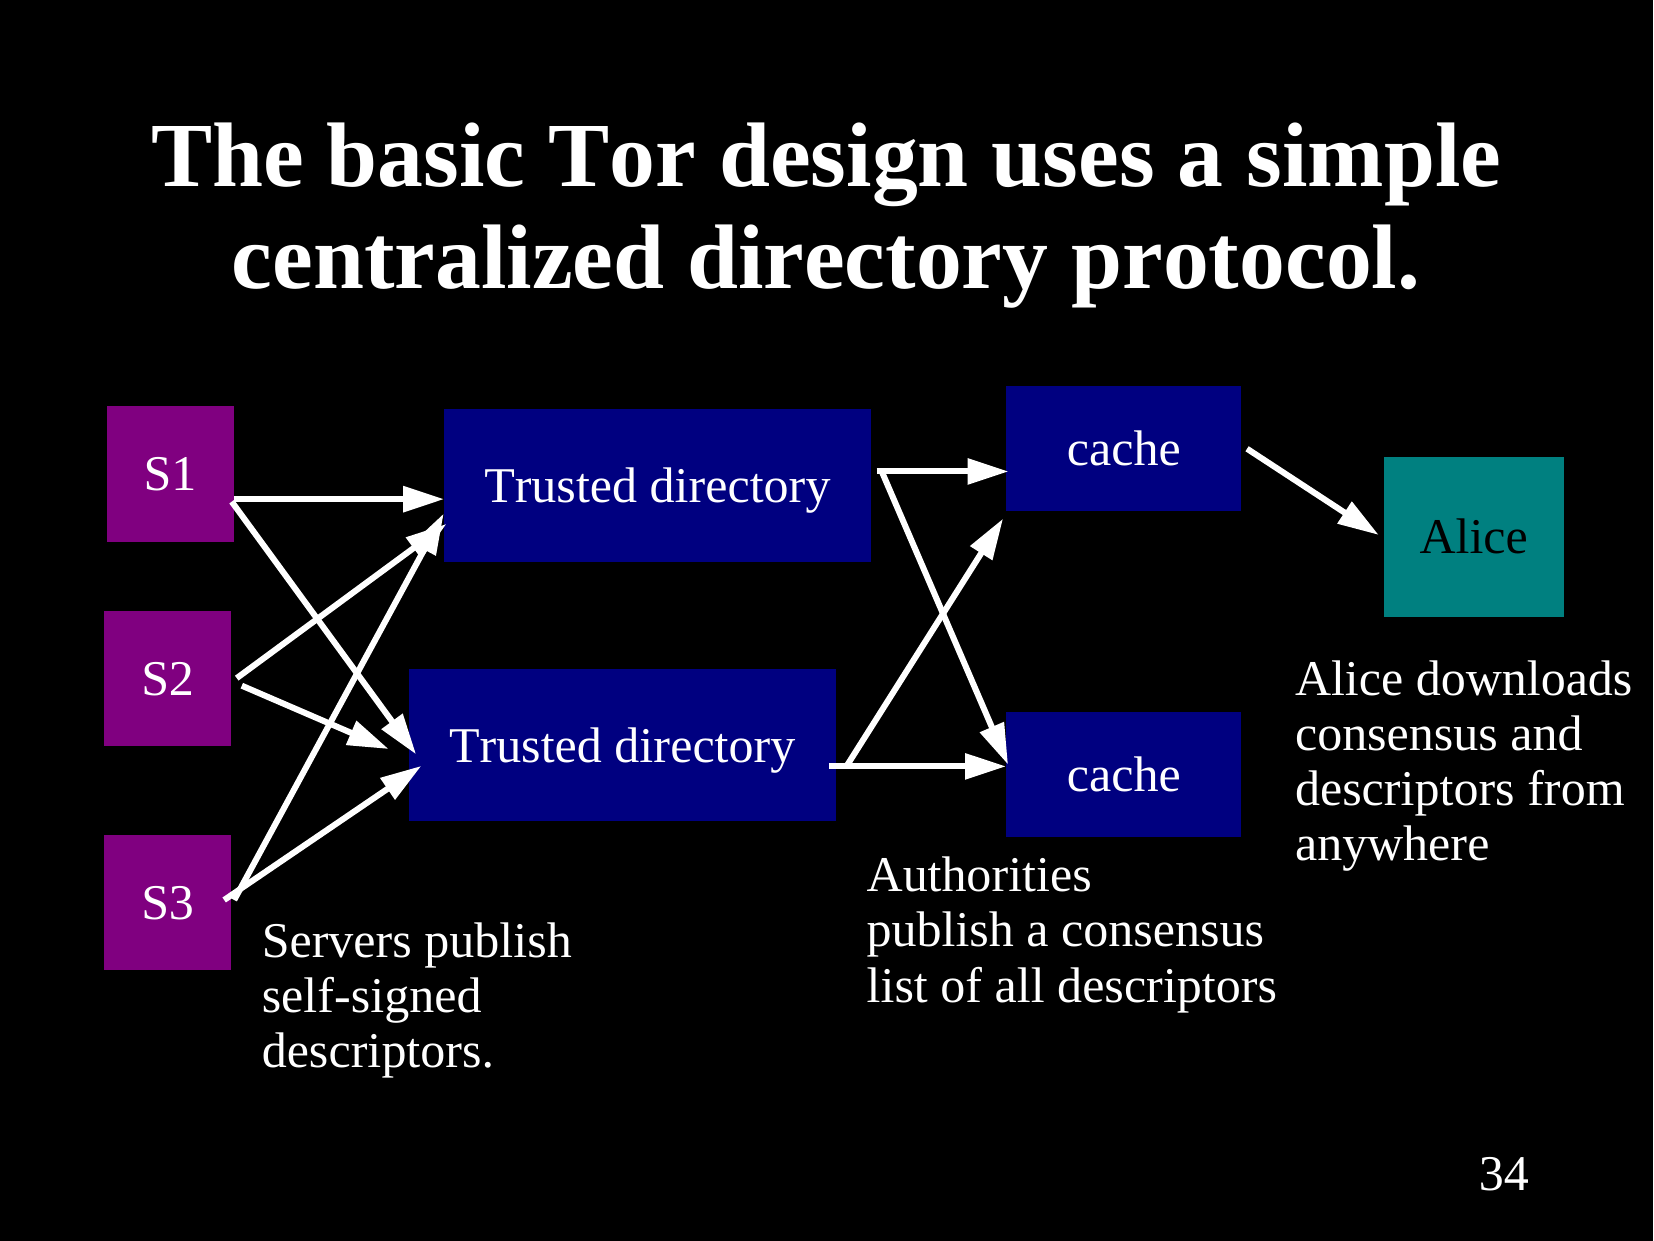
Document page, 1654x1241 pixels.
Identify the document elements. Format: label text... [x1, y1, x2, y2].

text_box [32, 302, 1532, 1135]
text_box Trusted directory [443, 408, 872, 563]
text_box cache [1005, 385, 1242, 512]
text_box [853, 622, 1005, 765]
text_box Trusted directory [408, 668, 837, 822]
text_box [128, 513, 353, 890]
text_box cache [1005, 711, 1242, 838]
text_box S2 [103, 610, 232, 747]
text_box [323, 552, 417, 666]
text_box Alice downloads consensus and descriptors from anywhere [1294, 650, 1633, 872]
text_box S3 [103, 834, 232, 971]
text_box Servers publish self-signed descriptors. [261, 912, 573, 1095]
text_box [237, 500, 443, 613]
text_box [251, 680, 408, 877]
title The basic Tor design uses a simple centralized directory protocol. [121, 95, 1534, 318]
text_box Alice [1383, 456, 1565, 618]
text_box Authorities publish a consensus list of all descriptors [866, 847, 1298, 1029]
text_box S1 [106, 405, 235, 543]
